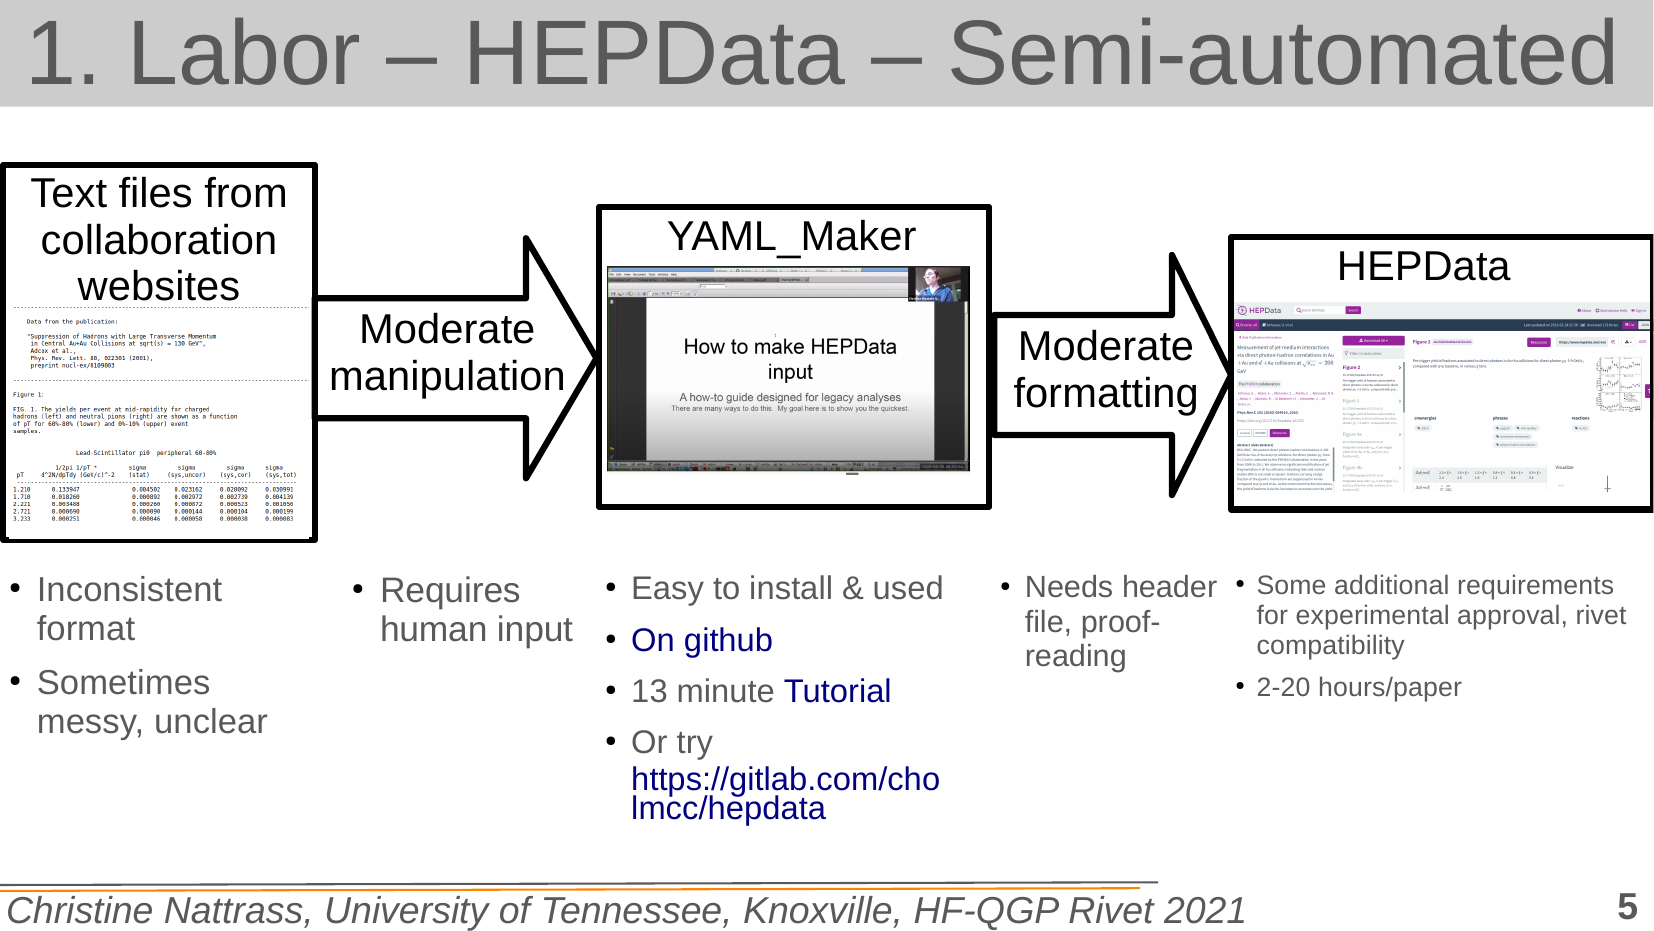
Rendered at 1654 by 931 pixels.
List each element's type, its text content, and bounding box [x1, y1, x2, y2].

list Easy to install & used On github 13 minute Tutorial Or try https://gitlab.com/cholmcc/hepdata [596, 570, 946, 811]
text_box Moderate formatting [996, 315, 1217, 424]
list Requires human input [342, 570, 586, 676]
picture [1234, 302, 1650, 492]
text_box Text files from collaboration websites [3, 162, 316, 346]
picture [9, 303, 309, 539]
text_box HEPData [1256, 235, 1592, 297]
list Needs header file, proof-reading [992, 570, 1228, 676]
text_box YAML_Maker [624, 205, 960, 266]
text_box [810, 458, 841, 529]
text_box Moderate manipulation [313, 298, 582, 407]
list Some additional requirements for experimental approval, rivet compatibility 2-20 hours/paper [1228, 570, 1651, 706]
picture [607, 266, 970, 475]
list Inconsistent format Sometimes messy, unclear [0, 570, 271, 751]
title 1. Labor – HEPData – Semi-automated [0, 0, 1654, 107]
